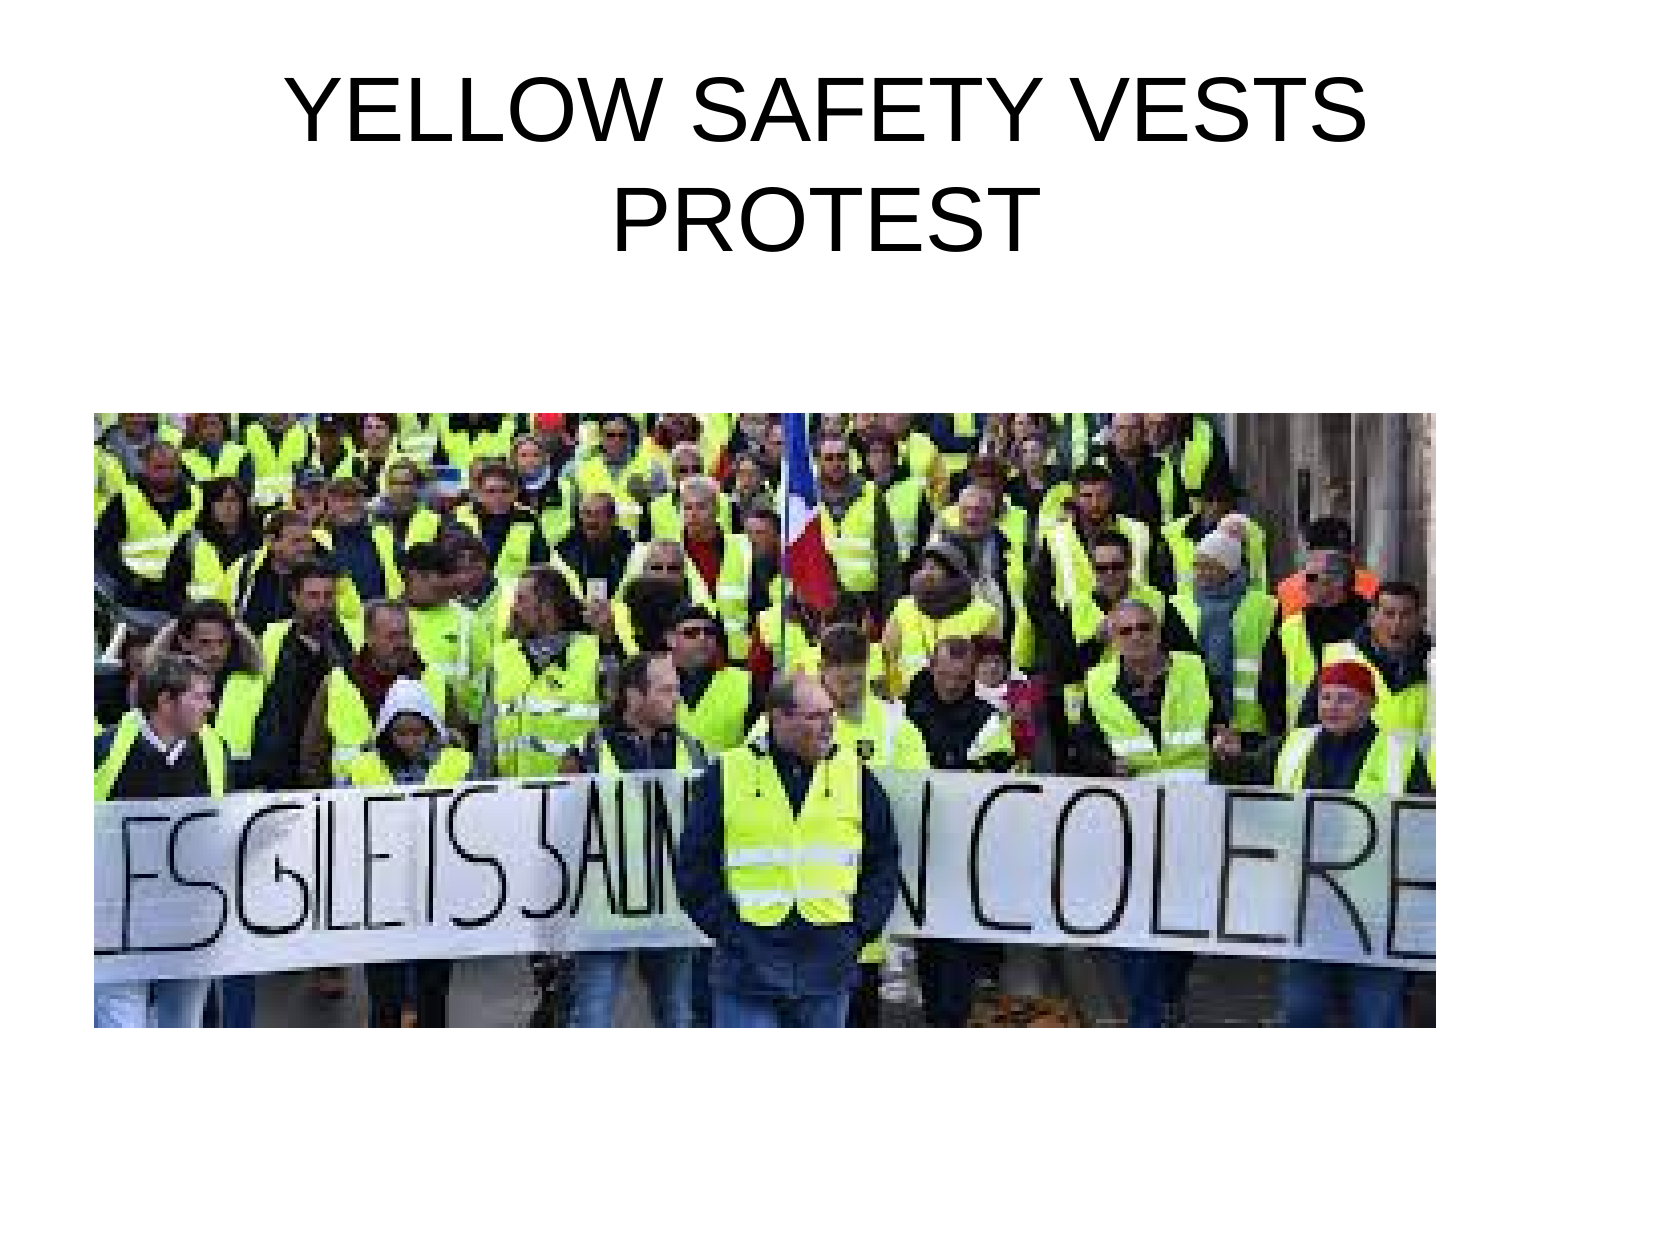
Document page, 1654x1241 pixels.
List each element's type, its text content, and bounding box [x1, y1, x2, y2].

picture [94, 413, 1436, 1028]
title YELLOW SAFETY VESTS PROTEST [82, 49, 1571, 257]
